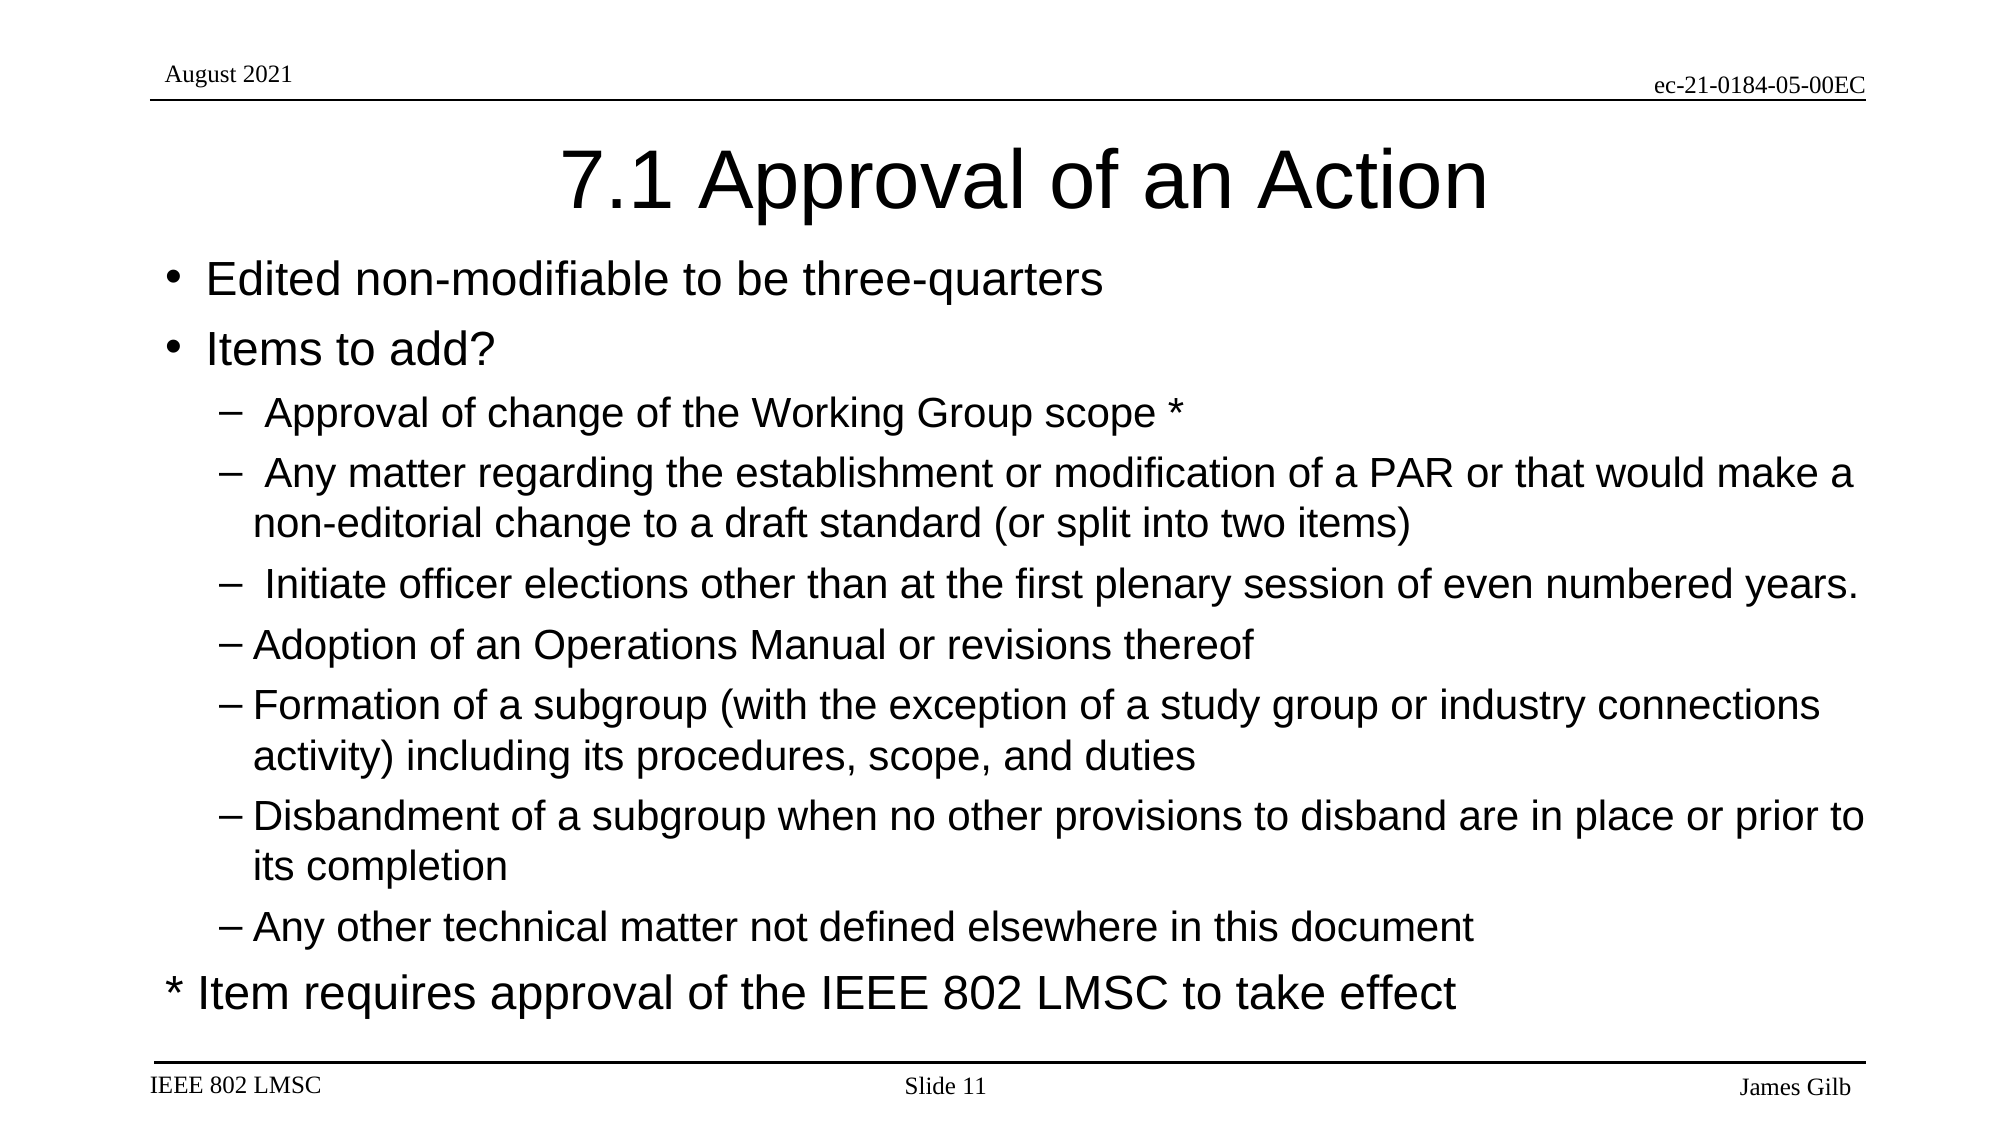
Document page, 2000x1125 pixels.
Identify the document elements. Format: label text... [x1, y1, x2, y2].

list Edited non-modifiable to be three-quarters Items to add? Approval of change of the Working Group scope * Any matter regarding the establishment or modification of a PAR or that would make a non-editorial change to a draft standard (or split into two items) Initiate officer elections other than at the first plenary session of even numbered years. Adoption of an Operations Manual or revisions thereof Formation of a subgroup (with the exception of a study group or industry connections activity) including its procedures, scope, and duties Disbandment of a subgroup when no other provisions to disband are in place or prior to its completion Any other technical matter not defined elsewhere in this document * Item requires approval of the IEEE 802 LMSC to take effect [150, 239, 1900, 1051]
title 7.1 Approval of an Action [149, 112, 1900, 238]
